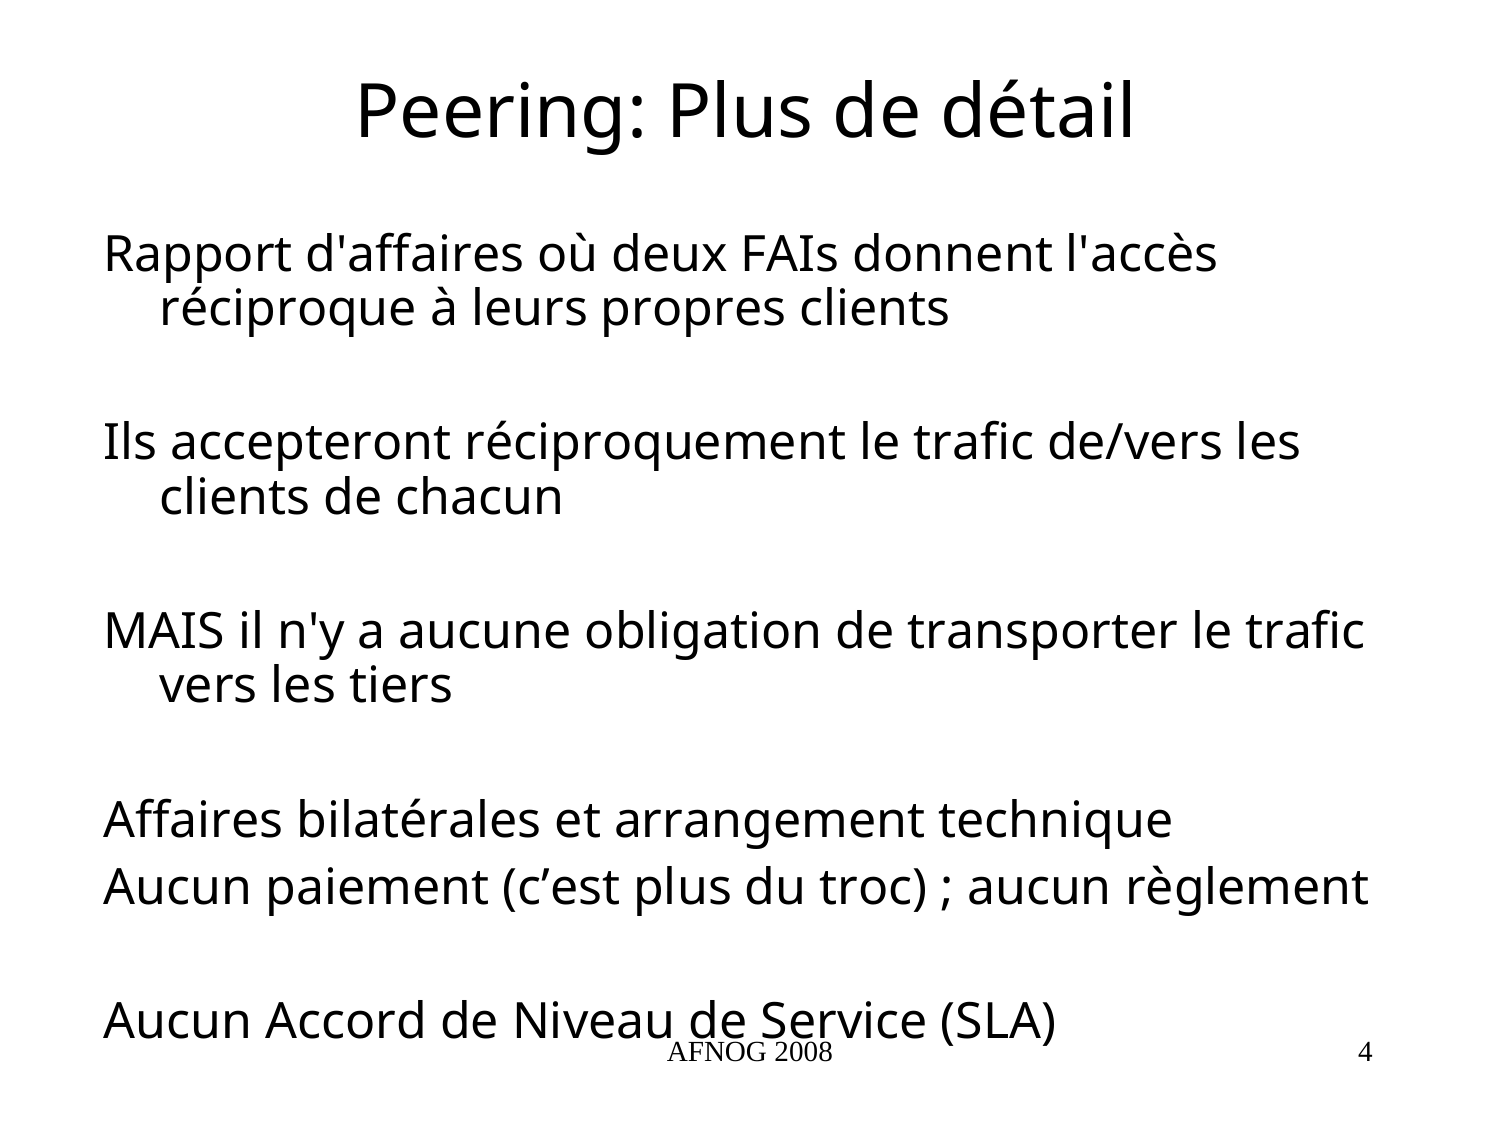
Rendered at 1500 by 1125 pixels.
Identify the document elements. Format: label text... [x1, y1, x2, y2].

text_box 20 [1074, 1051, 1388, 1101]
list Rapport d'affaires où deux FAIs donnent l'accès réciproque à leurs propres clients Ils accepteront réciproquement le trafic de/vers les clients de chacun MAIS il n'y a aucune obligation de transporter le trafic vers les tiers Affaires bilatérales et arrangement technique Aucun paiement (c’est plus du troc) ; aucun règlement Aucun Accord de Niveau de Service (SLA) [88, 220, 1427, 1051]
title Peering: Plus de détail [88, 30, 1427, 185]
text_box AFNOG 2008 [512, 1051, 988, 1101]
